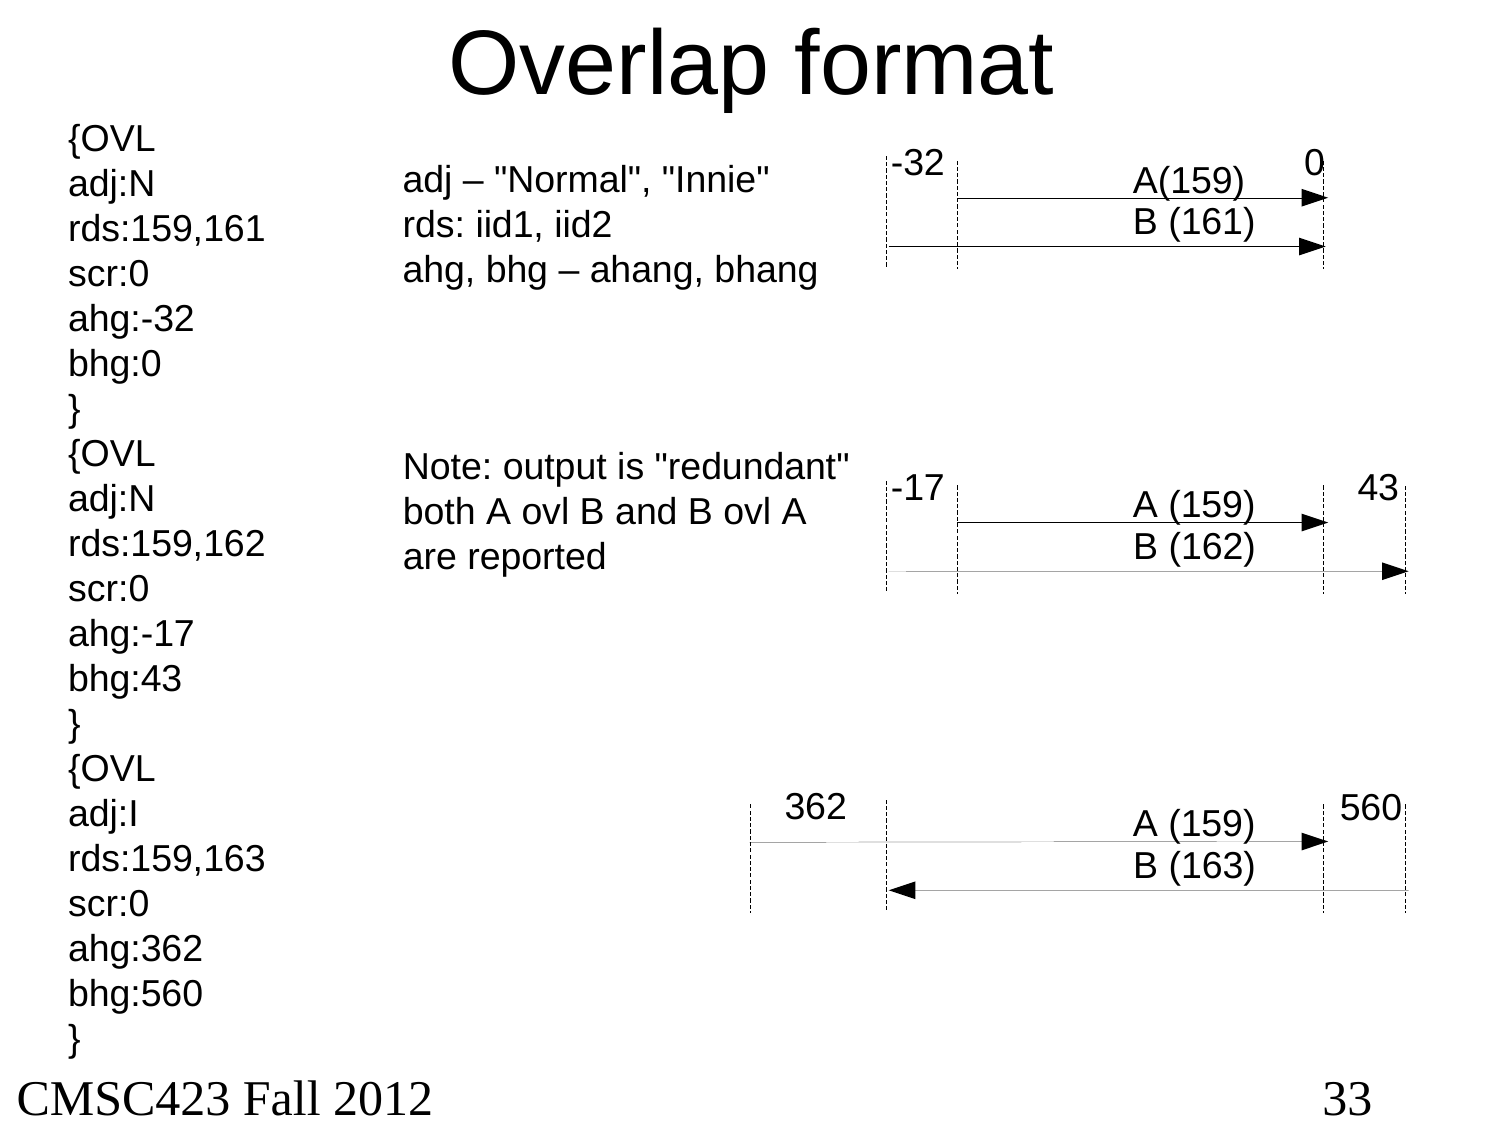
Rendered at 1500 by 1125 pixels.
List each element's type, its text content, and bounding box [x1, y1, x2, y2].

text_box -17 [876, 455, 961, 516]
text_box 560 [1325, 775, 1418, 847]
text_box 43 [1342, 455, 1415, 516]
text_box A (159) [1118, 792, 1269, 833]
text_box B (163) [1118, 833, 1271, 894]
text_box 362 [769, 774, 862, 835]
text_box -32 [876, 130, 961, 191]
text_box Note: output is "redundant" both A ovl B and B ovl A are reported [388, 434, 866, 585]
text_box 0 [1289, 130, 1340, 191]
text_box adj – "Normal", "Innie" rds: iid1, iid2 ahg, bhg – ahang, bhang [387, 148, 835, 298]
title Overlap format [19, 9, 1485, 116]
text_box A(159) [1118, 148, 1261, 189]
text_box B (161) [1118, 189, 1271, 250]
text_box A (159) [1118, 473, 1269, 514]
text_box {OVL adj:N rds:159,161 scr:0 ahg:-32 bhg:0 } {OVL adj:N rds:159,162 scr:0 ahg:-17 bhg:43 } {OVL adj:I rds:159,163 scr:0 ahg:362 bhg:560 } [53, 106, 847, 1112]
text_box B (162) [1118, 514, 1271, 575]
